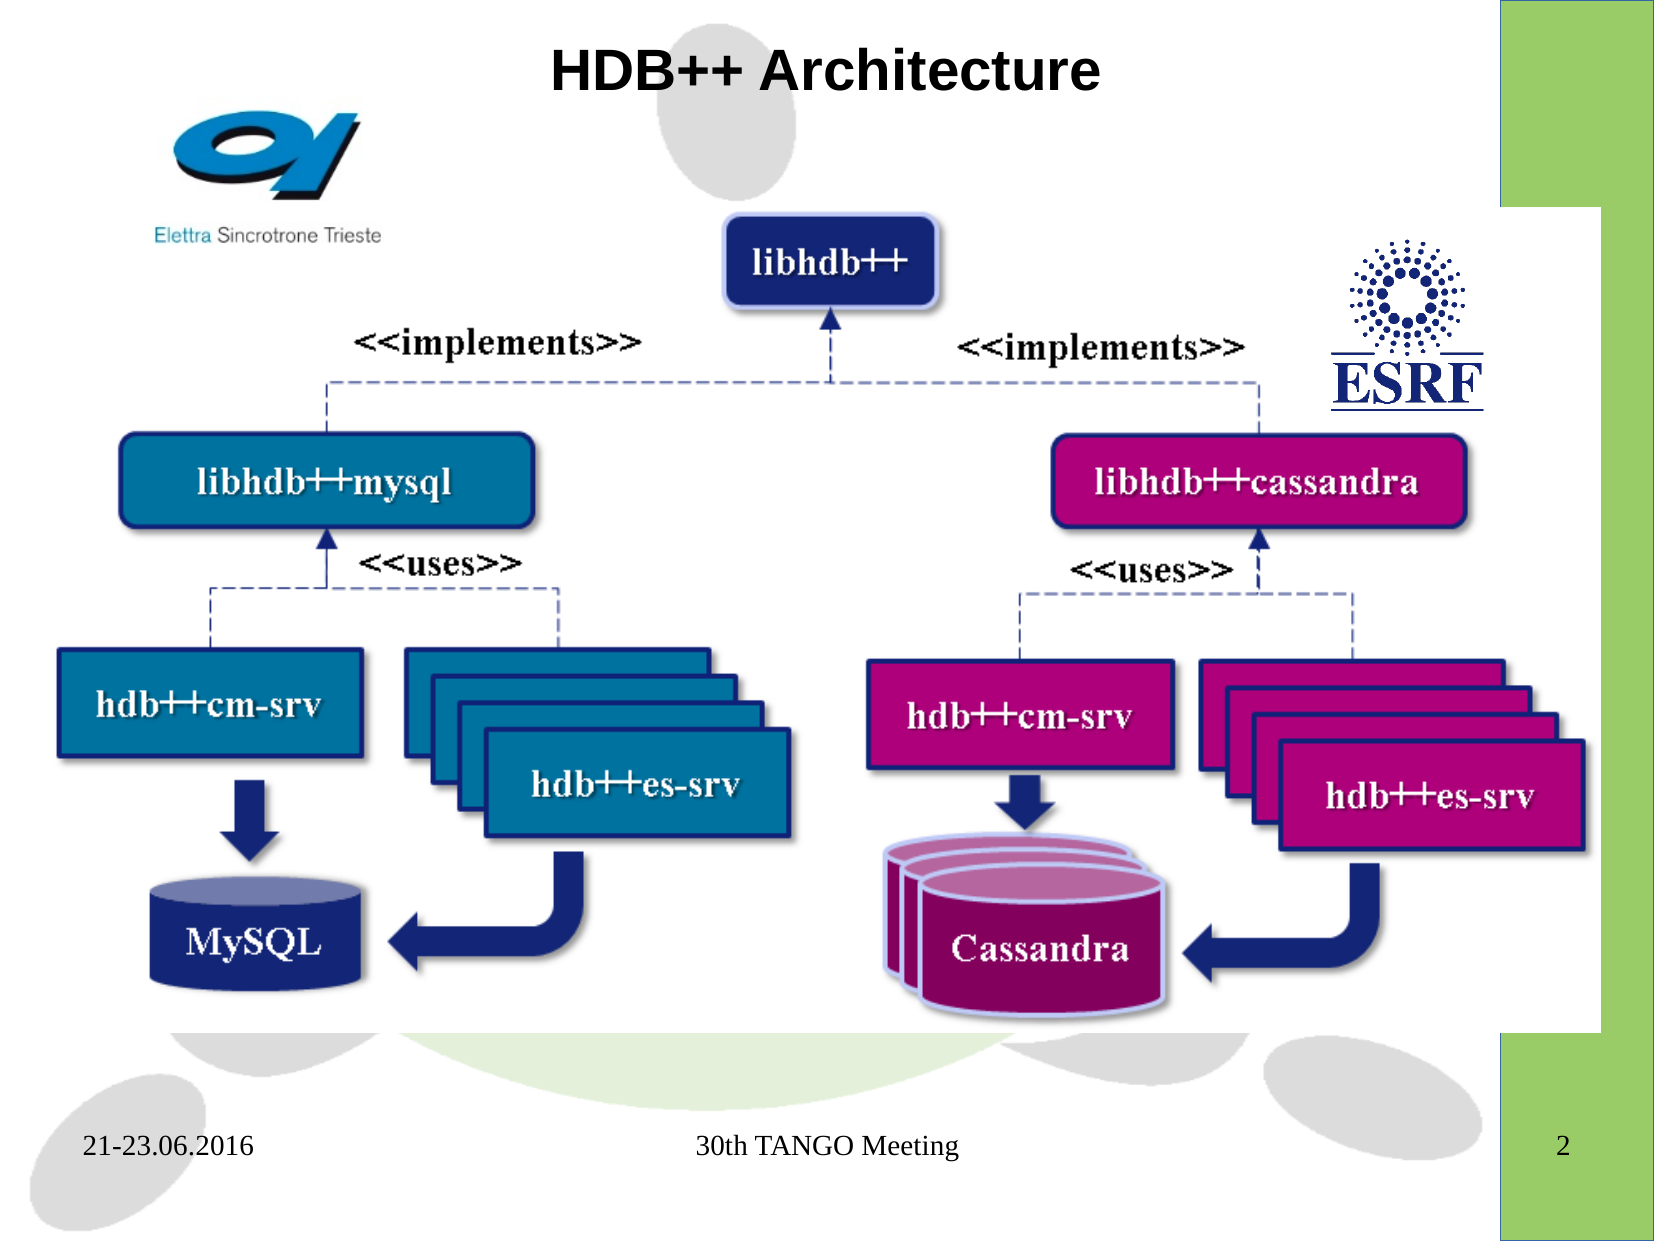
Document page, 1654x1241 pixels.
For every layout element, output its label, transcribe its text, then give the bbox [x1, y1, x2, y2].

text_box HDB++ Architecture [511, 30, 1142, 175]
picture [0, 1, 1601, 1241]
